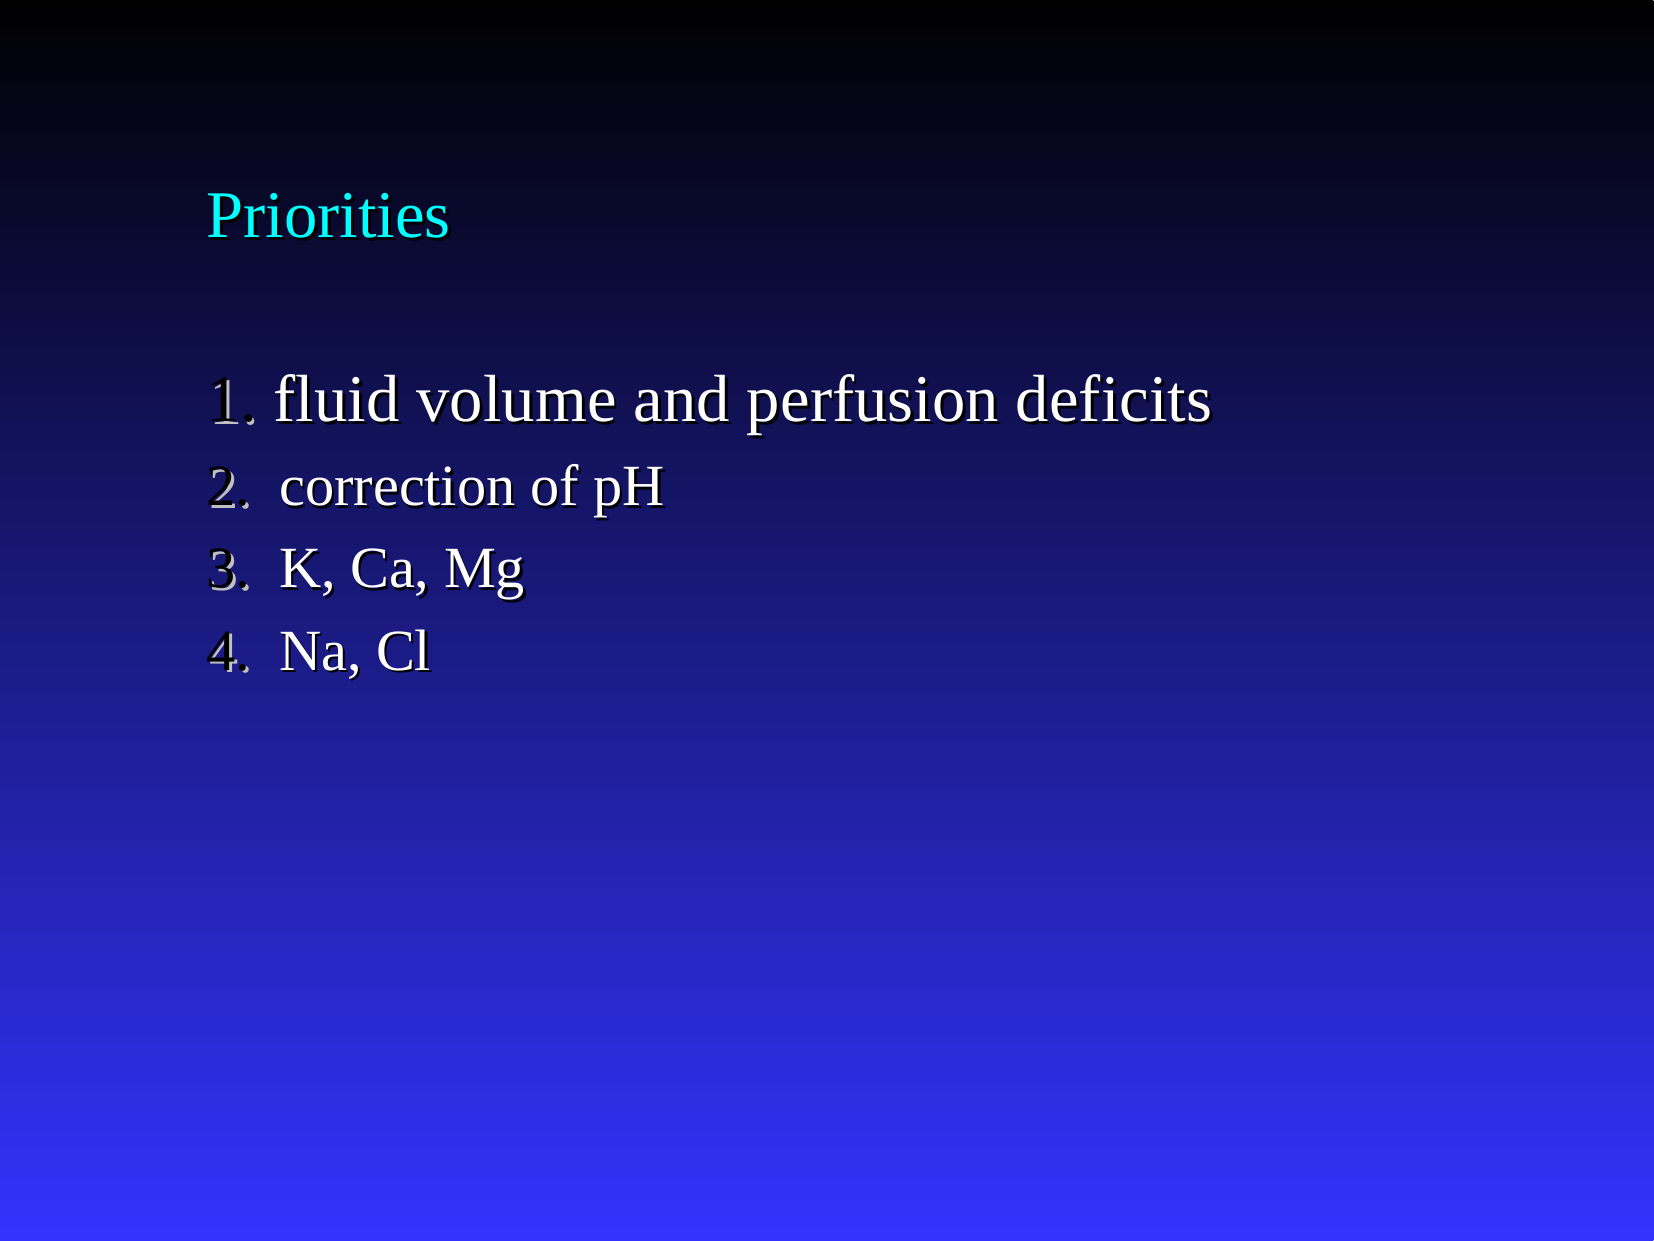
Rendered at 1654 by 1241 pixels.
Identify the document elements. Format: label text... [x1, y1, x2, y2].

title Priorities [206, 110, 1613, 317]
list fluid volume and perfusion deficits correction of pH K, Ca, Mg Na, Cl [206, 358, 1613, 1103]
